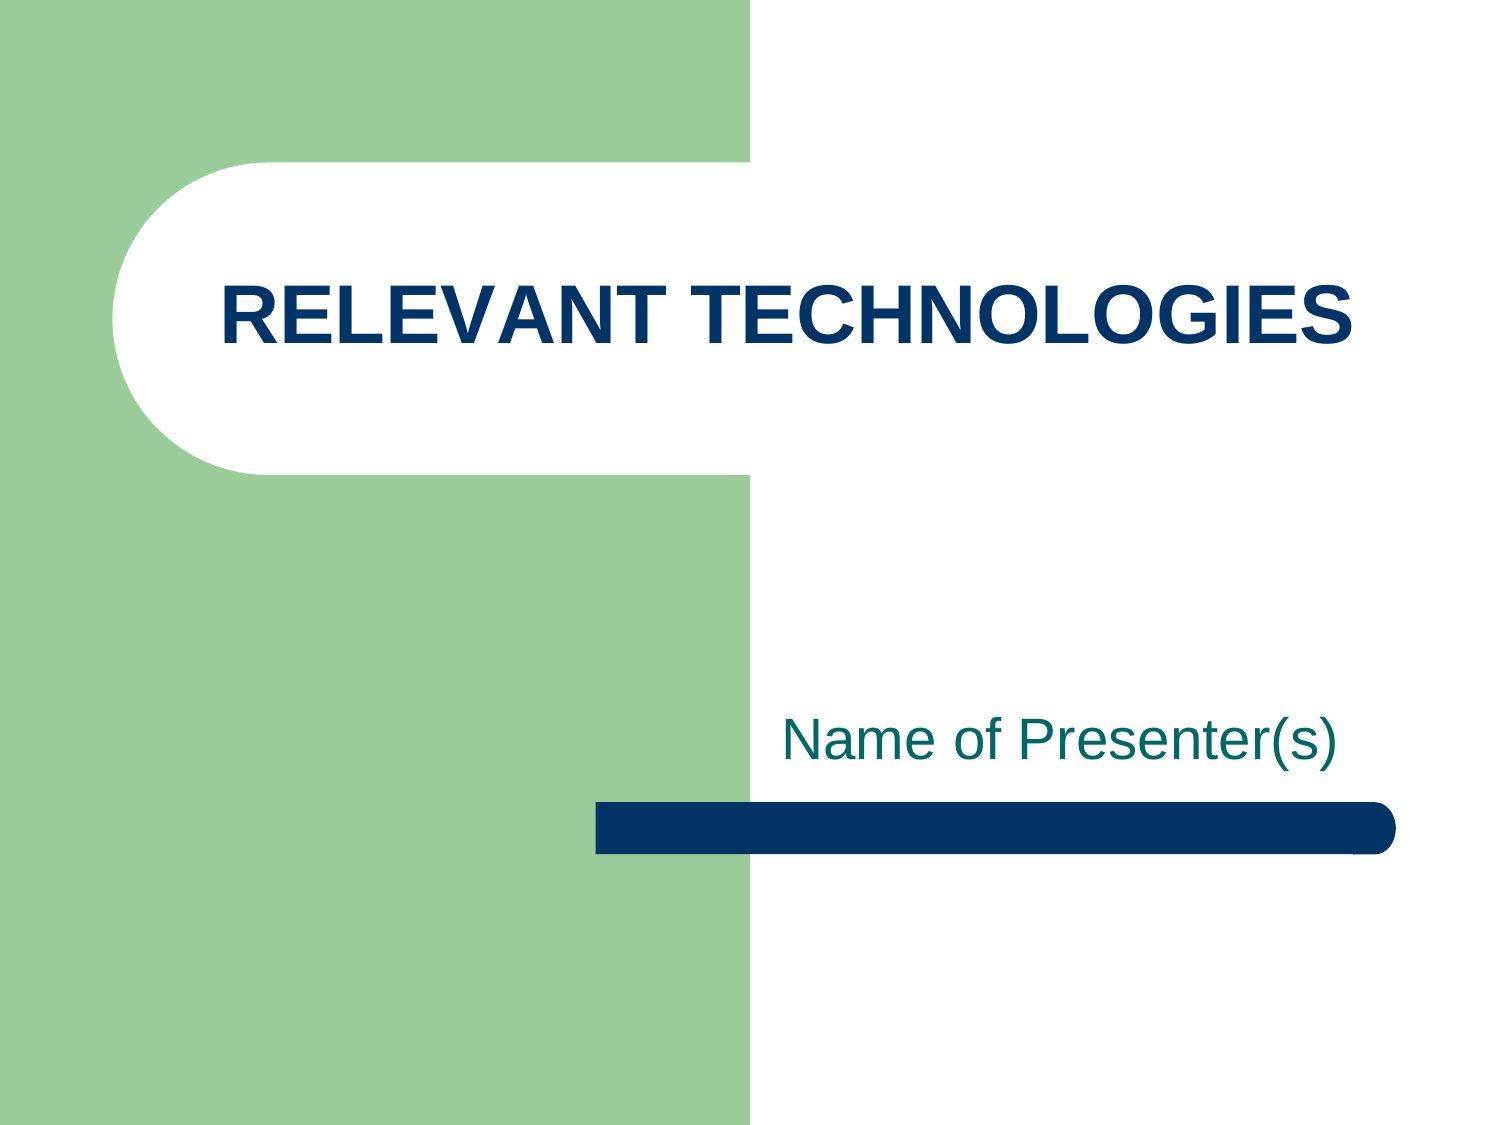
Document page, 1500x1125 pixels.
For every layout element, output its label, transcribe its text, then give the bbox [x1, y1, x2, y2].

title RELEVANT TECHNOLOGIES [112, 162, 1463, 475]
subtitle Name of Presenter(s) [766, 480, 1426, 780]
